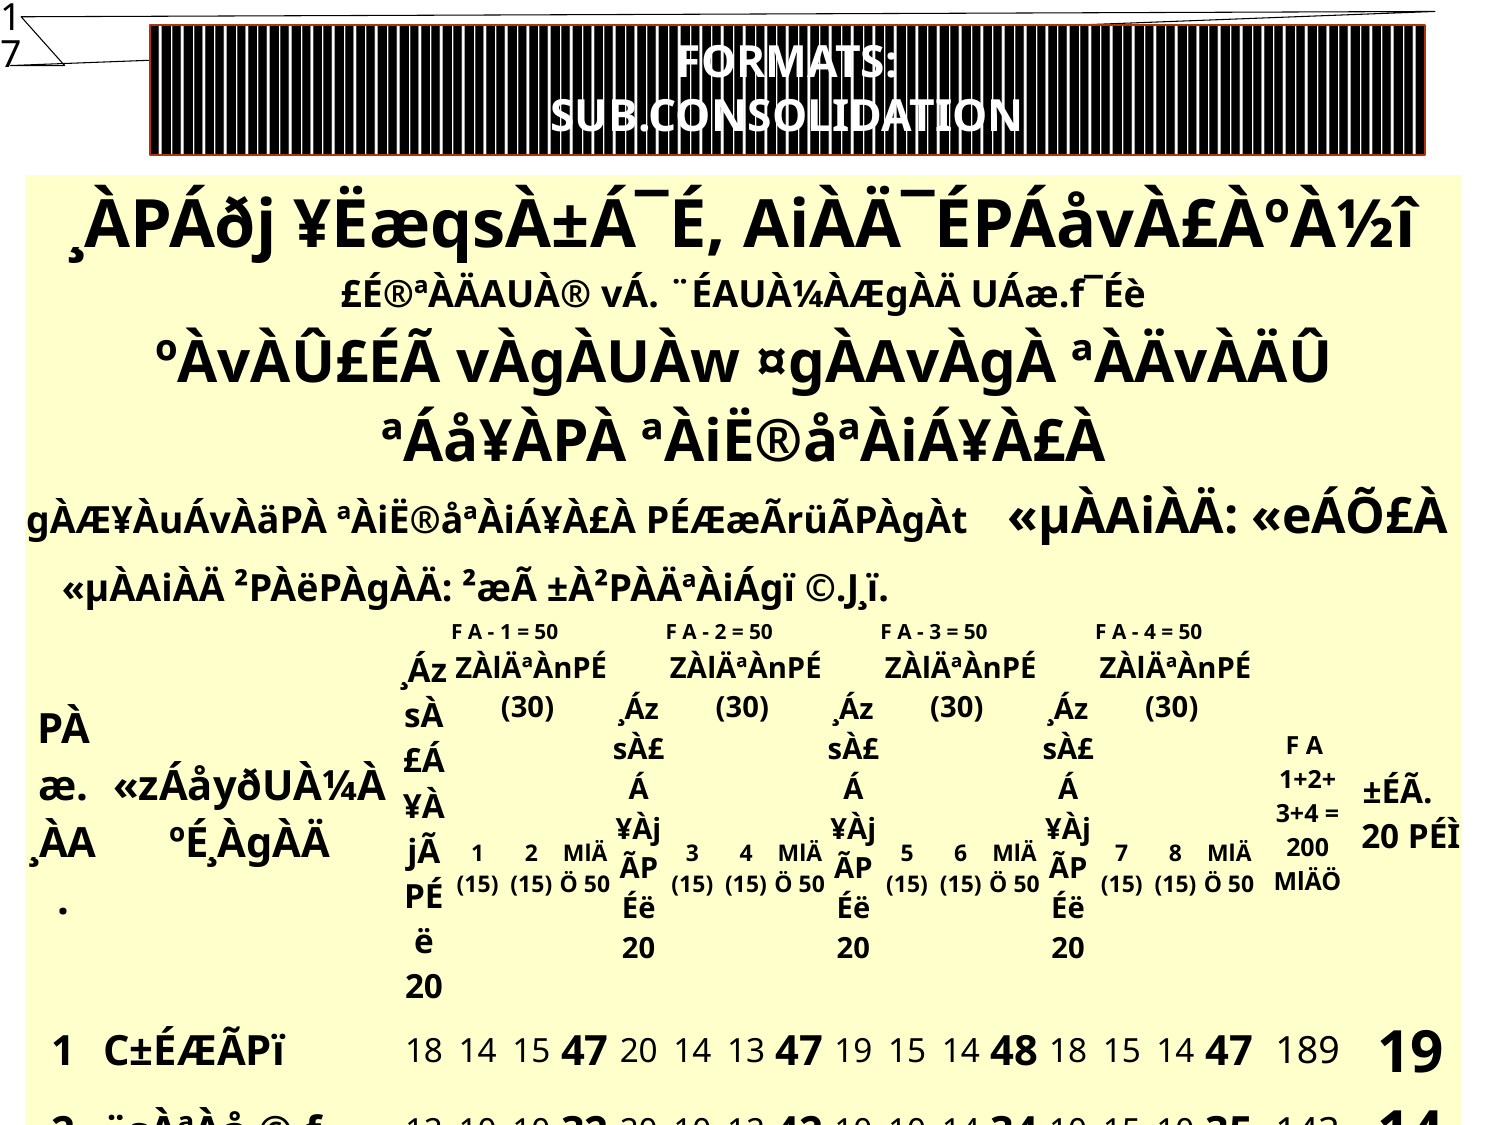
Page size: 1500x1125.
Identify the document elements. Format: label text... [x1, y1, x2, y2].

table_cell F A - 4 = 50 [1041, 616, 1256, 646]
table_cell 34 [988, 1089, 1041, 1125]
table_cell ºÀvÀÛ£ÉÃ vÀgÀUÀw ¤gÀAvÀgÀ ªÀÄvÀÄÛ ªÁå¥ÀPÀ ªÀiË®åªÀiÁ¥À£À [25, 319, 1462, 479]
table_cell ZÀlÄªÀnPÉ (30) [666, 646, 827, 726]
table_cell PÀæ. ¸ÀA. [25, 616, 102, 1009]
table_cell 189 [1256, 1009, 1359, 1089]
table_cell 35 [1202, 1089, 1256, 1125]
table_cell 32 [558, 1089, 612, 1125]
table_cell 2 [25, 1089, 102, 1125]
table_cell ¸ÁzsÀ£Á ¥ÀjÃPÉë 20 [612, 646, 666, 1009]
table_cell 15 [505, 1009, 558, 1089]
table_cell 13 [719, 1009, 773, 1089]
table_cell C±ÉÆÃPï [102, 1009, 397, 1089]
table_cell ZÀlÄªÀnPÉ (30) [1095, 646, 1256, 726]
table_cell 5 (15) [880, 726, 934, 1009]
table_cell 10 [1180, 1120, 1189, 1125]
table_cell 18 [397, 1009, 451, 1089]
table_cell 10 [482, 1120, 491, 1125]
table_cell ±ÉÃ. 20 PÉÌ [1359, 616, 1462, 1009]
table_cell MlÄÖ 50 [1202, 726, 1256, 1009]
table_cell 10 [912, 1120, 921, 1125]
table_cell 14 [451, 1009, 505, 1089]
table_cell 10 [1041, 1089, 1095, 1125]
title FORMATS: SUB.CONSOLIDATION [150, 24, 1425, 155]
table_cell «zÁåyðUÀ¼À ºÉ¸ÀgÀÄ [102, 616, 397, 1009]
table_cell 10 [827, 1089, 880, 1125]
table_cell 12 [719, 1089, 773, 1125]
table_cell 10 [697, 1120, 706, 1125]
table_header ¸ÀPÁðj ¥ËæqsÀ±Á¯É, AiÀÄ¯ÉPÁåvÀ£ÀºÀ½î [25, 175, 1462, 267]
table_cell F A 1+2+ 3+4 = 200 MlÄÖ [1256, 616, 1359, 1009]
table_cell 20 [612, 1009, 666, 1089]
table_cell ¨sÀªÀå ©.f. [102, 1089, 397, 1125]
table_cell 6 (15) [934, 726, 988, 1009]
table_cell MlÄÖ 50 [773, 726, 827, 1009]
table_cell 10 [536, 1120, 545, 1125]
table_cell 19 [827, 1009, 880, 1089]
table_cell 47 [773, 1009, 827, 1089]
table_cell 14 [934, 1009, 988, 1089]
table_cell 15 [880, 1009, 934, 1089]
table_cell 18 [1041, 1009, 1095, 1089]
table_cell 1 [25, 1009, 102, 1089]
table_cell 10 [1149, 1089, 1202, 1125]
table_cell 10 [858, 1120, 867, 1125]
table_cell 10 [451, 1089, 505, 1125]
table_cell 14 [666, 1009, 719, 1089]
table_cell 47 [1202, 1009, 1256, 1089]
table_cell 14 [1149, 1009, 1202, 1089]
table_cell 20 [612, 1089, 666, 1125]
table_cell 143 [1256, 1089, 1359, 1125]
table_cell 10 [880, 1089, 934, 1125]
table_cell 47 [558, 1009, 612, 1089]
table_cell MlÄÖ 50 [558, 726, 612, 1009]
table_cell F A - 2 = 50 [612, 616, 827, 646]
table_cell ZÀlÄªÀnPÉ (30) [451, 646, 612, 726]
table_cell 2 (15) [505, 726, 558, 1009]
table_cell ¸ÁzsÀ£Á ¥ÀjÃPÉë 20 [827, 646, 880, 1009]
table_cell 15 [1095, 1009, 1149, 1089]
table_cell ¸ÁzsÀ£Á ¥ÀjÃPÉë 20 [397, 646, 451, 1009]
table_cell 15 [1095, 1089, 1149, 1125]
table_cell 20 [643, 1120, 652, 1125]
table_cell 12 [397, 1089, 451, 1125]
table_cell 14 [1359, 1089, 1462, 1125]
table_cell 1 (15) [451, 726, 505, 1009]
table_cell 3 (15) [666, 726, 719, 1009]
table_cell 42 [773, 1089, 827, 1125]
table_cell F A - 1 = 50 [397, 616, 612, 646]
table_cell gÀÆ¥ÀuÁvÀäPÀ ªÀiË®åªÀiÁ¥À£À PÉÆæÃrüÃPÀgÀt «µÀAiÀÄ: «eÁÕ£À «µÀAiÀÄ ²PÀëPÀgÀÄ: ²æÃ ±À²PÀÄªÀiÁgï ©.J¸ï. [25, 479, 1462, 616]
table_cell 8 (15) [1149, 726, 1202, 1009]
table_cell £É®ªÀÄAUÀ® vÁ. ¨ÉAUÀ¼ÀÆgÀÄ UÁæ.f¯Éè [25, 267, 1462, 319]
table_cell F A - 3 = 50 [827, 616, 1041, 646]
table_cell 10 [505, 1089, 558, 1125]
table_cell ¸ÁzsÀ£Á ¥ÀjÃPÉë 20 [1041, 646, 1095, 1009]
table_cell 14 [934, 1089, 988, 1125]
table_cell MlÄÖ 50 [988, 726, 1041, 1009]
table_cell 10 [666, 1089, 719, 1125]
table_cell 7 (15) [1095, 726, 1149, 1009]
table_cell 10 [1073, 1120, 1082, 1125]
table_cell ZÀlÄªÀnPÉ (30) [880, 646, 1041, 726]
table_cell 19 [1359, 1009, 1462, 1089]
table_cell 48 [988, 1009, 1041, 1089]
table_cell 4 (15) [719, 726, 773, 1009]
